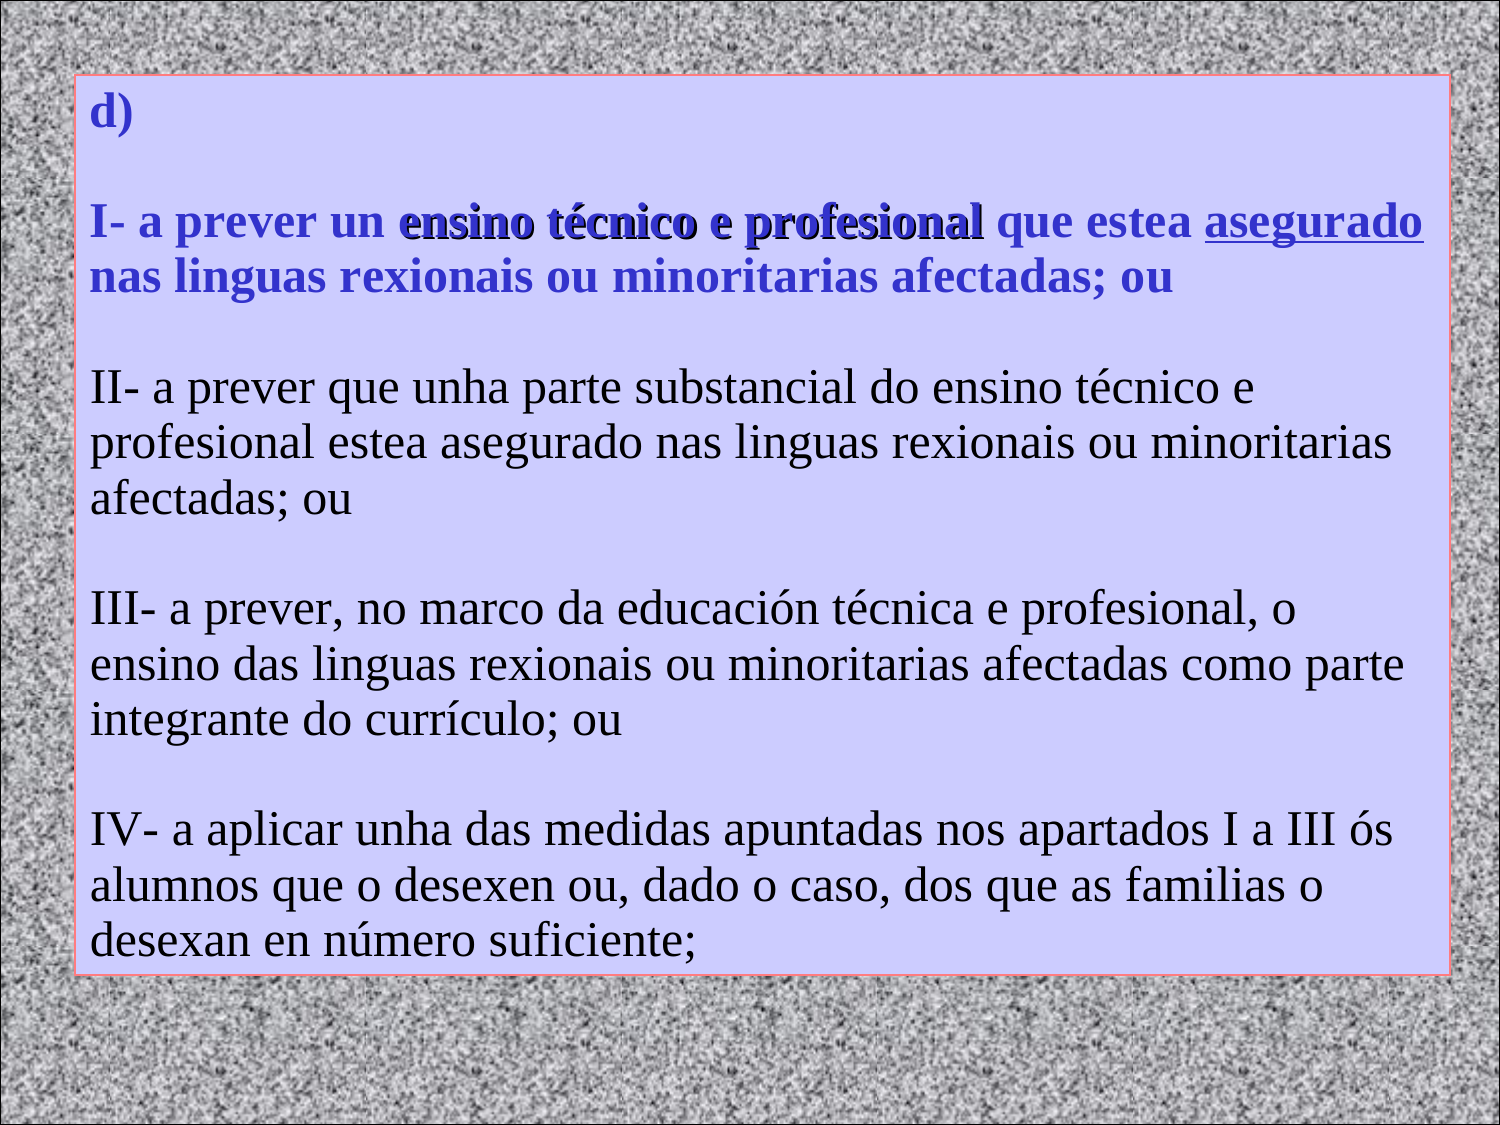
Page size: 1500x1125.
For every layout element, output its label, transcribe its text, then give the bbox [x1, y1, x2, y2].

text_box [0, 0, 1500, 1125]
text_box d) I- a prever un ensino técnico e profesional que estea asegurado nas linguas rexionais ou minoritarias afectadas; ou II- a prever que unha parte substancial do ensino técnico e profesional estea asegurado nas linguas rexionais ou minoritarias afectadas; ou III- a prever, no marco da educación técnica e profesional, o ensino das linguas rexionais ou minoritarias afectadas como parte integrante do currículo; ou IV- a aplicar unha das medidas apuntadas nos apartados I a III ós alumnos que o desexen ou, dado o caso, dos que as familias o desexan en número suficiente; [74, 74, 1450, 975]
